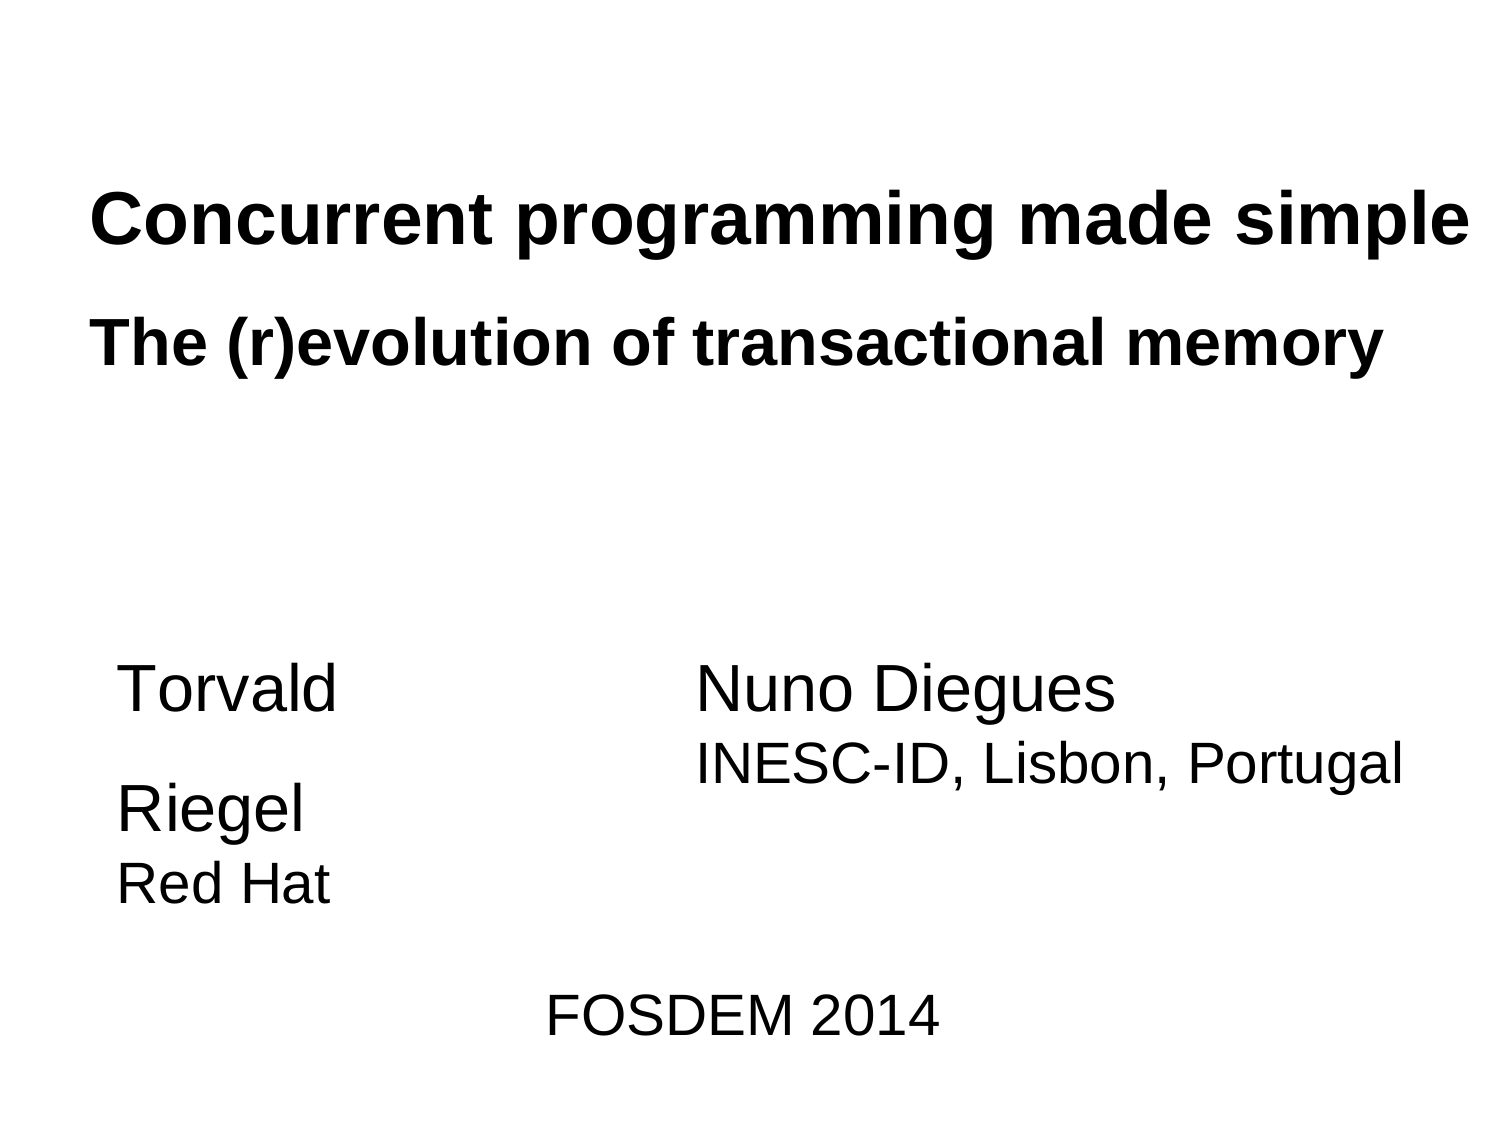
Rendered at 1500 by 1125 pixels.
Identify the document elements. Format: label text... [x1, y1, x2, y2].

text_box Concurrent programming made simple The (r)evolution of transactional memory [75, 116, 1500, 507]
text_box FOSDEM 2014 [531, 934, 988, 1055]
text_box Torvald Riegel Red Hat [102, 517, 559, 843]
text_box Nuno Diegues INESC-ID, Lisbon, Portugal [680, 517, 1463, 923]
